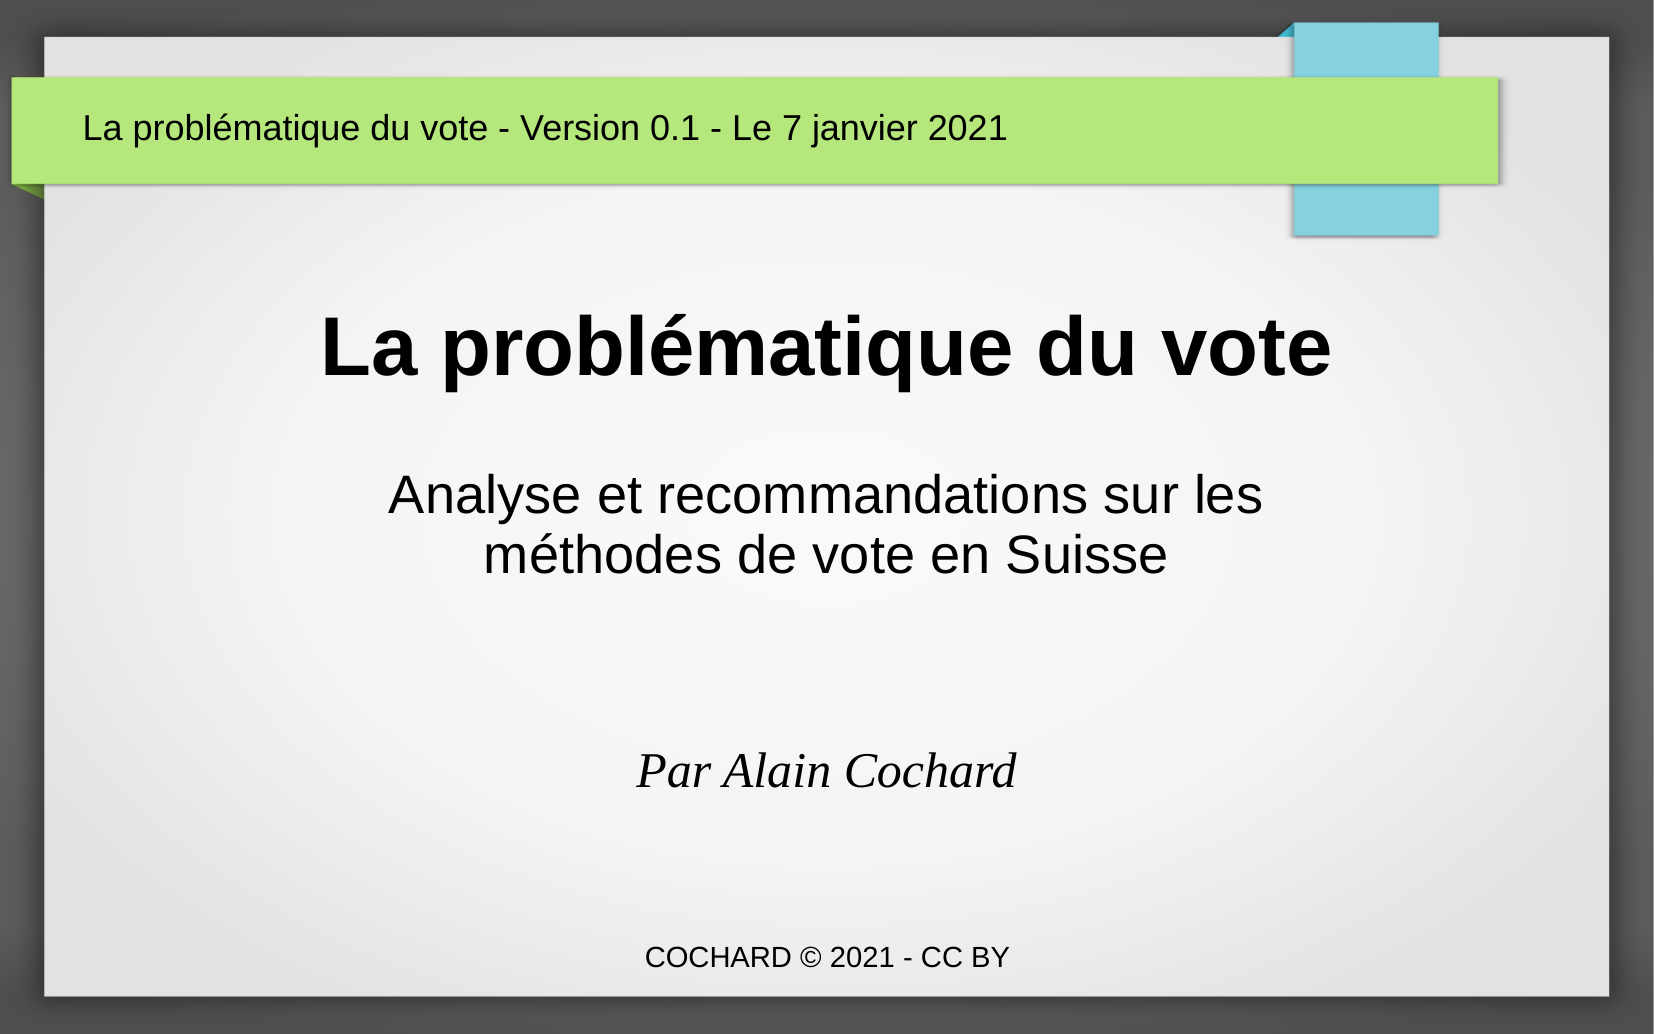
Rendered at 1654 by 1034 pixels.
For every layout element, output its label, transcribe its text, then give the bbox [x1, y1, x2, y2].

picture [0, 0, 1654, 1034]
subtitle La problématique du vote Analyse et recommandations sur les méthodes de vote en Suisse Par Alain Cochard [82, 249, 1571, 849]
title La problématique du vote - Version 0.1 - Le 7 janvier 2021 [82, 78, 1264, 178]
